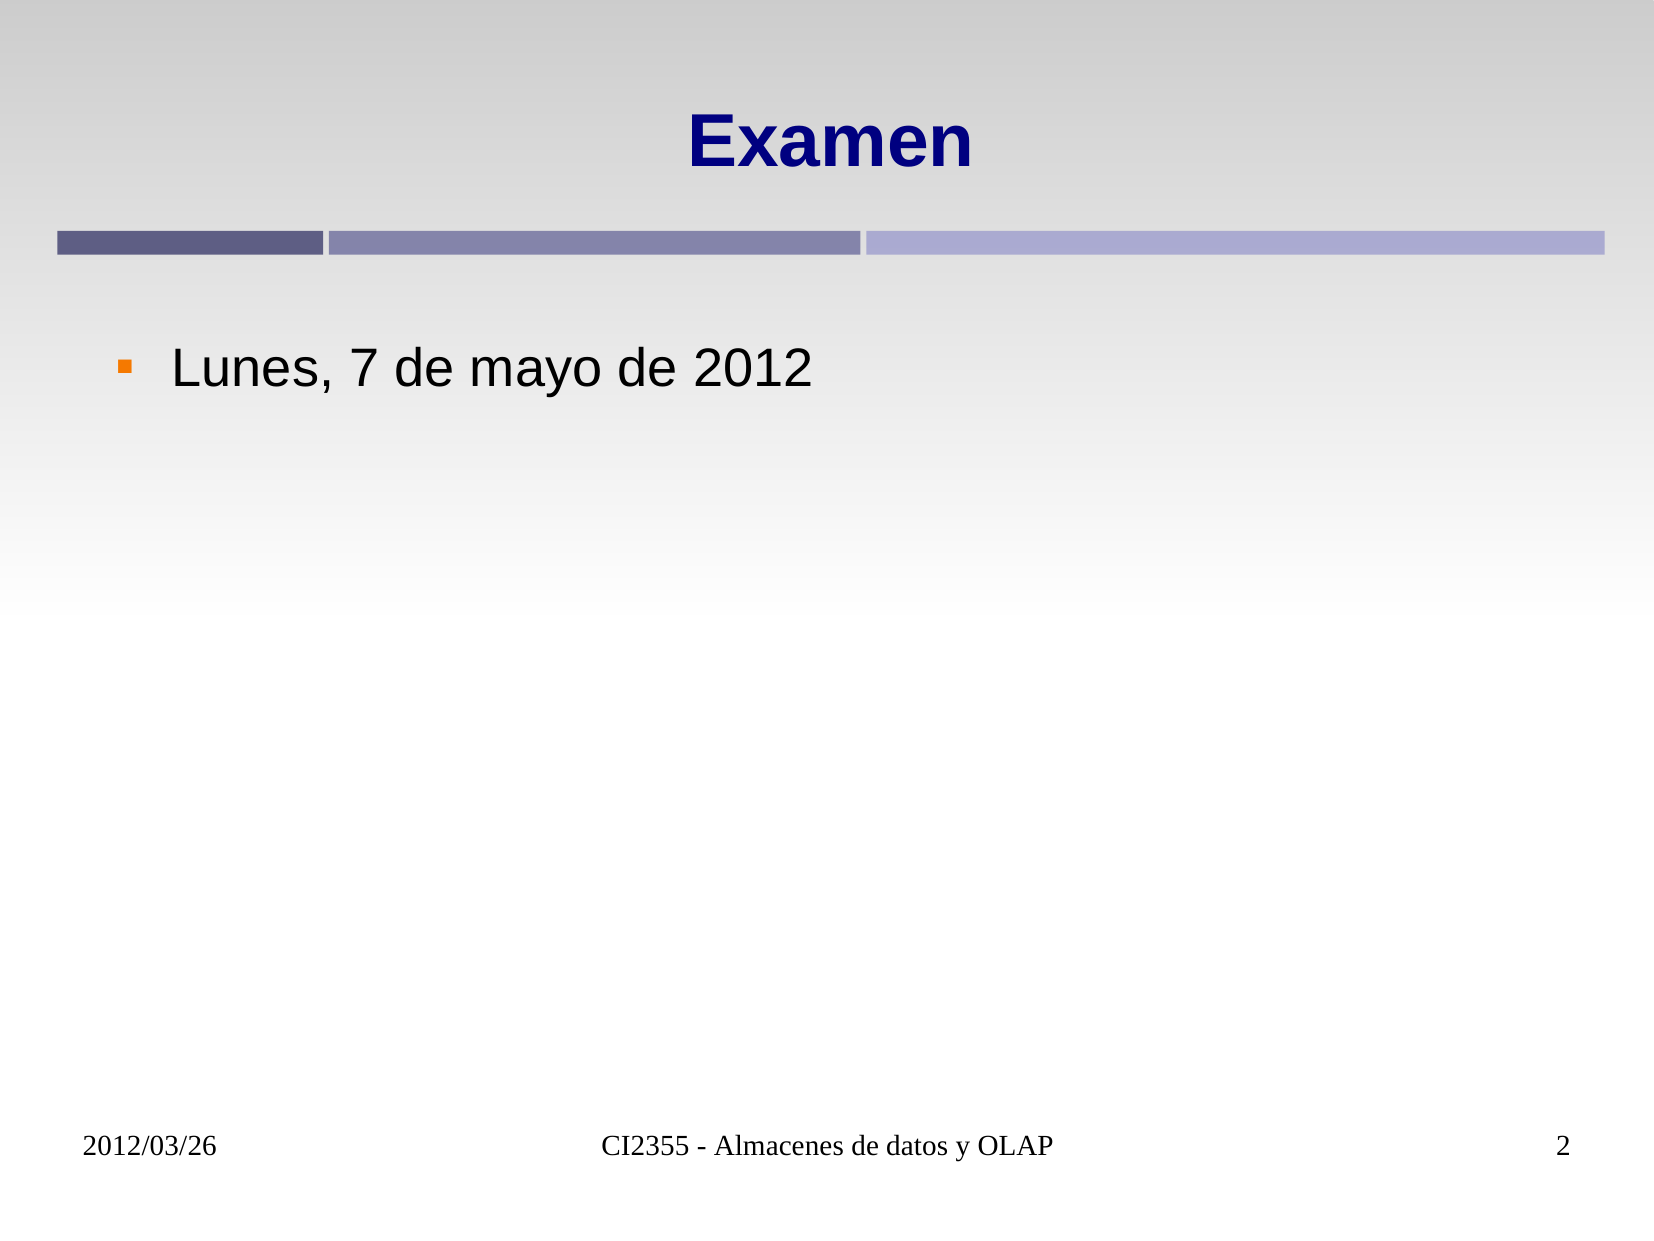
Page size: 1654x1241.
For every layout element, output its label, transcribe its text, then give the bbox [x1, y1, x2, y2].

list Lunes, 7 de mayo de 2012 [82, 337, 1571, 1109]
title Examen [86, 55, 1576, 226]
